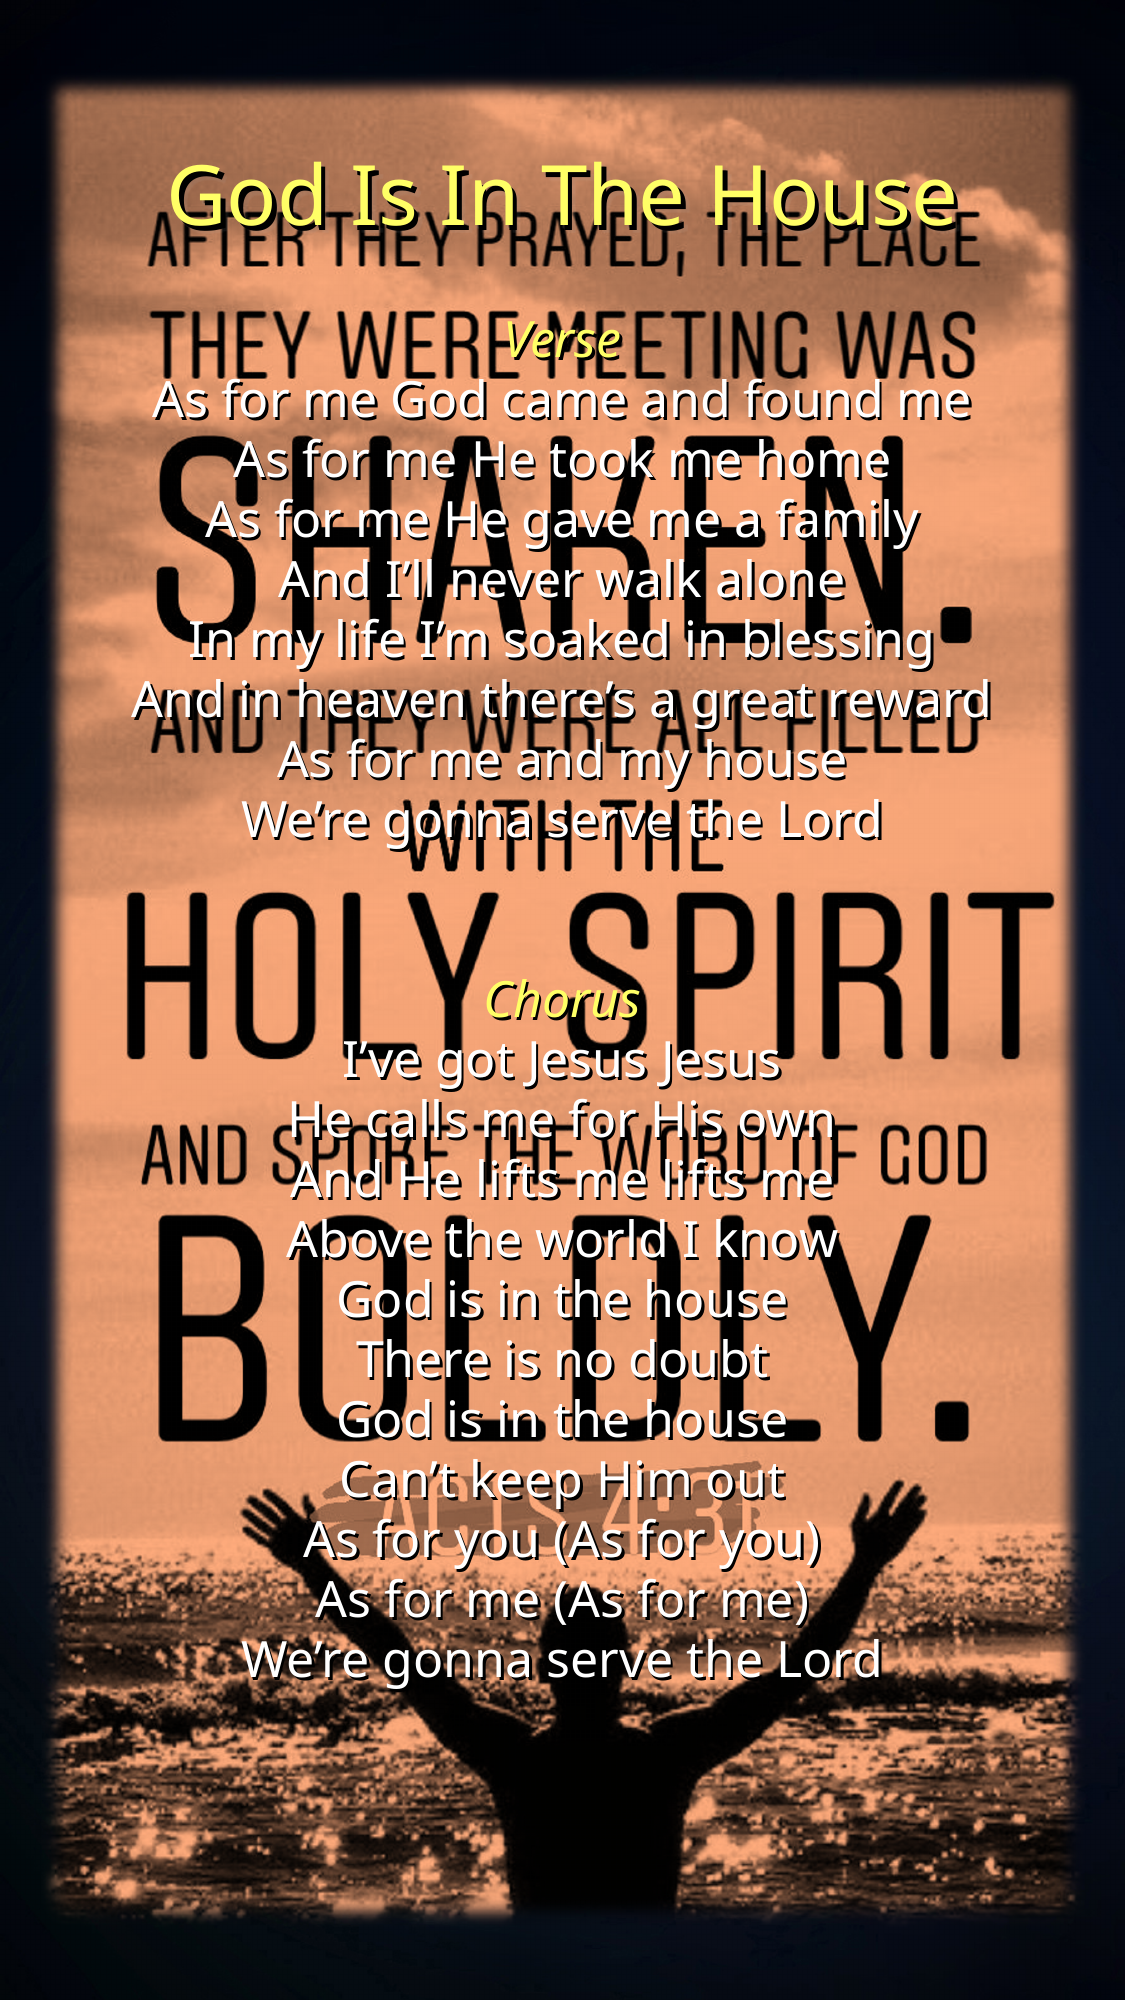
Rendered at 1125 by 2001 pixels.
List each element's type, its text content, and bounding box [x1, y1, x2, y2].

text_box God Is In The House [0, 135, 1125, 252]
text_box Verse As for me God came and found me As for me He took me home As for me He gave me a family And I’ll never walk alone In my life I’m soaked in blessing And in heaven there’s a great reward As for me and my house We’re gonna serve the Lord Chorus I’ve got Jesus Jesus He calls me for His own And He lifts me lifts me Above the world I know God is in the house There is no doubt God is in the house Can’t keep Him out As for you (As for you) As for me (As for me) We’re gonna serve the Lord [0, 300, 1125, 1709]
